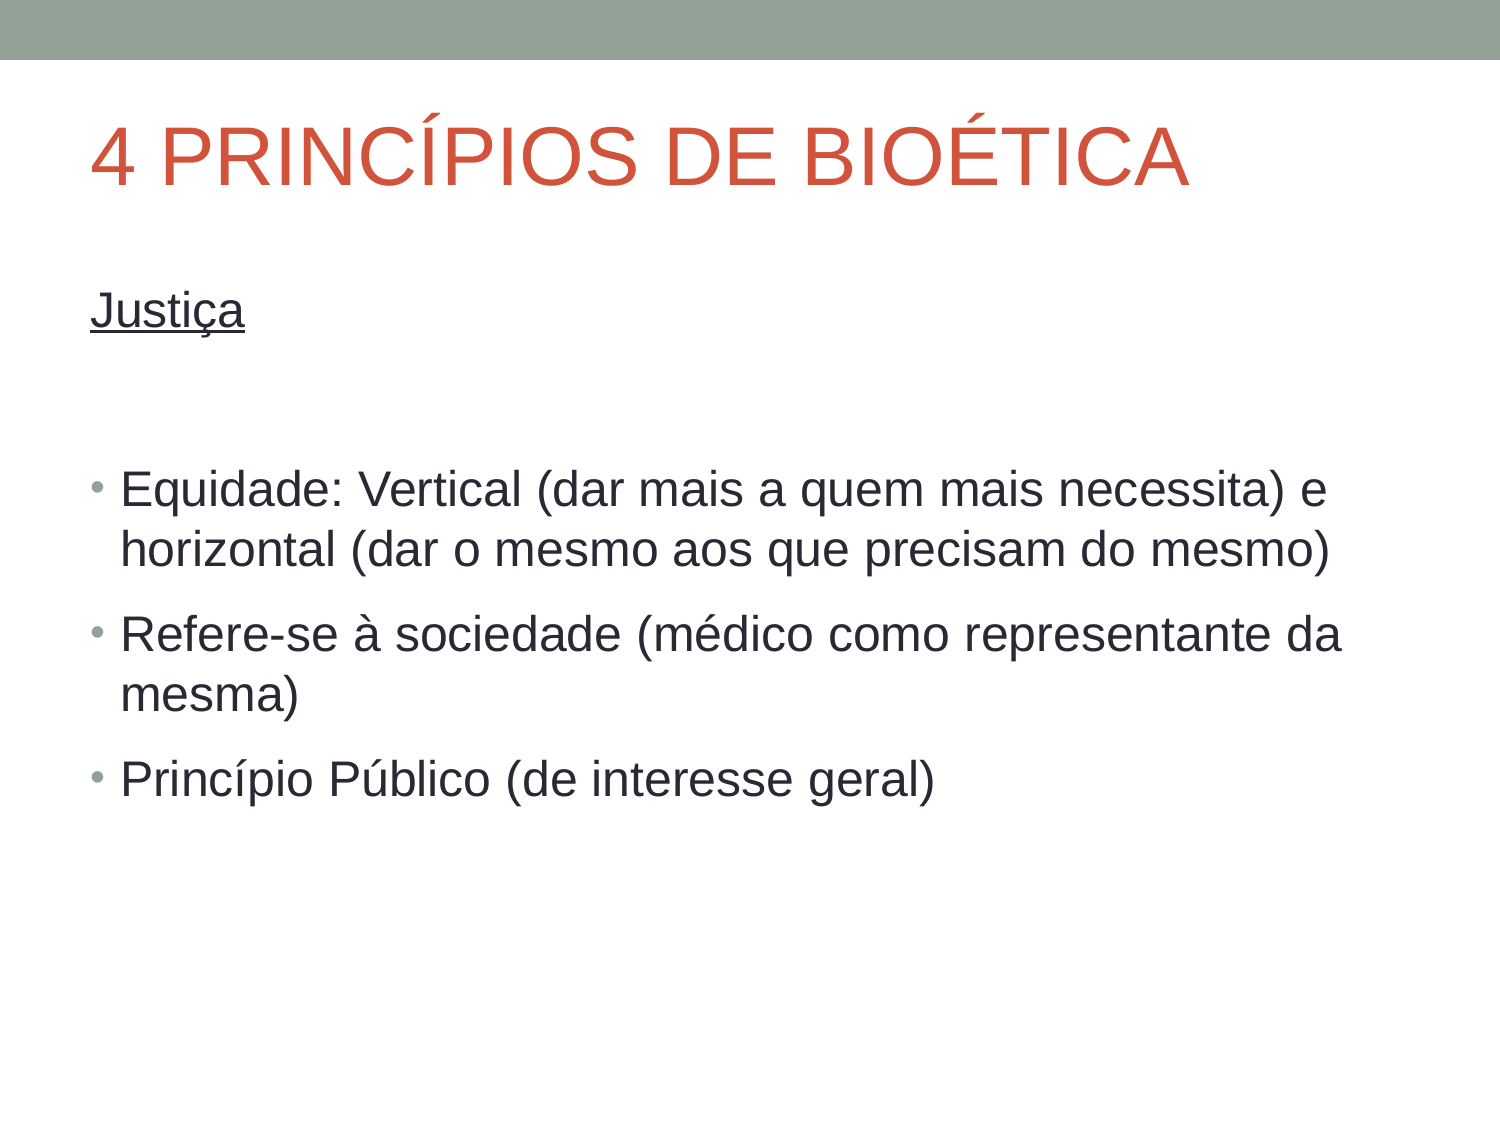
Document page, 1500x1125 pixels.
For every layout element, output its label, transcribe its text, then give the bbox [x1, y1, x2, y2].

list Justiça Equidade: Vertical (dar mais a quem mais necessita) e horizontal (dar o mesmo aos que precisam do mesmo) Refere-se à sociedade (médico como representante da mesma) Princípio Público (de interesse geral) [75, 262, 1425, 1063]
title 4 PRINCÍPIOS DE BIOÉTICA [75, 87, 1425, 262]
